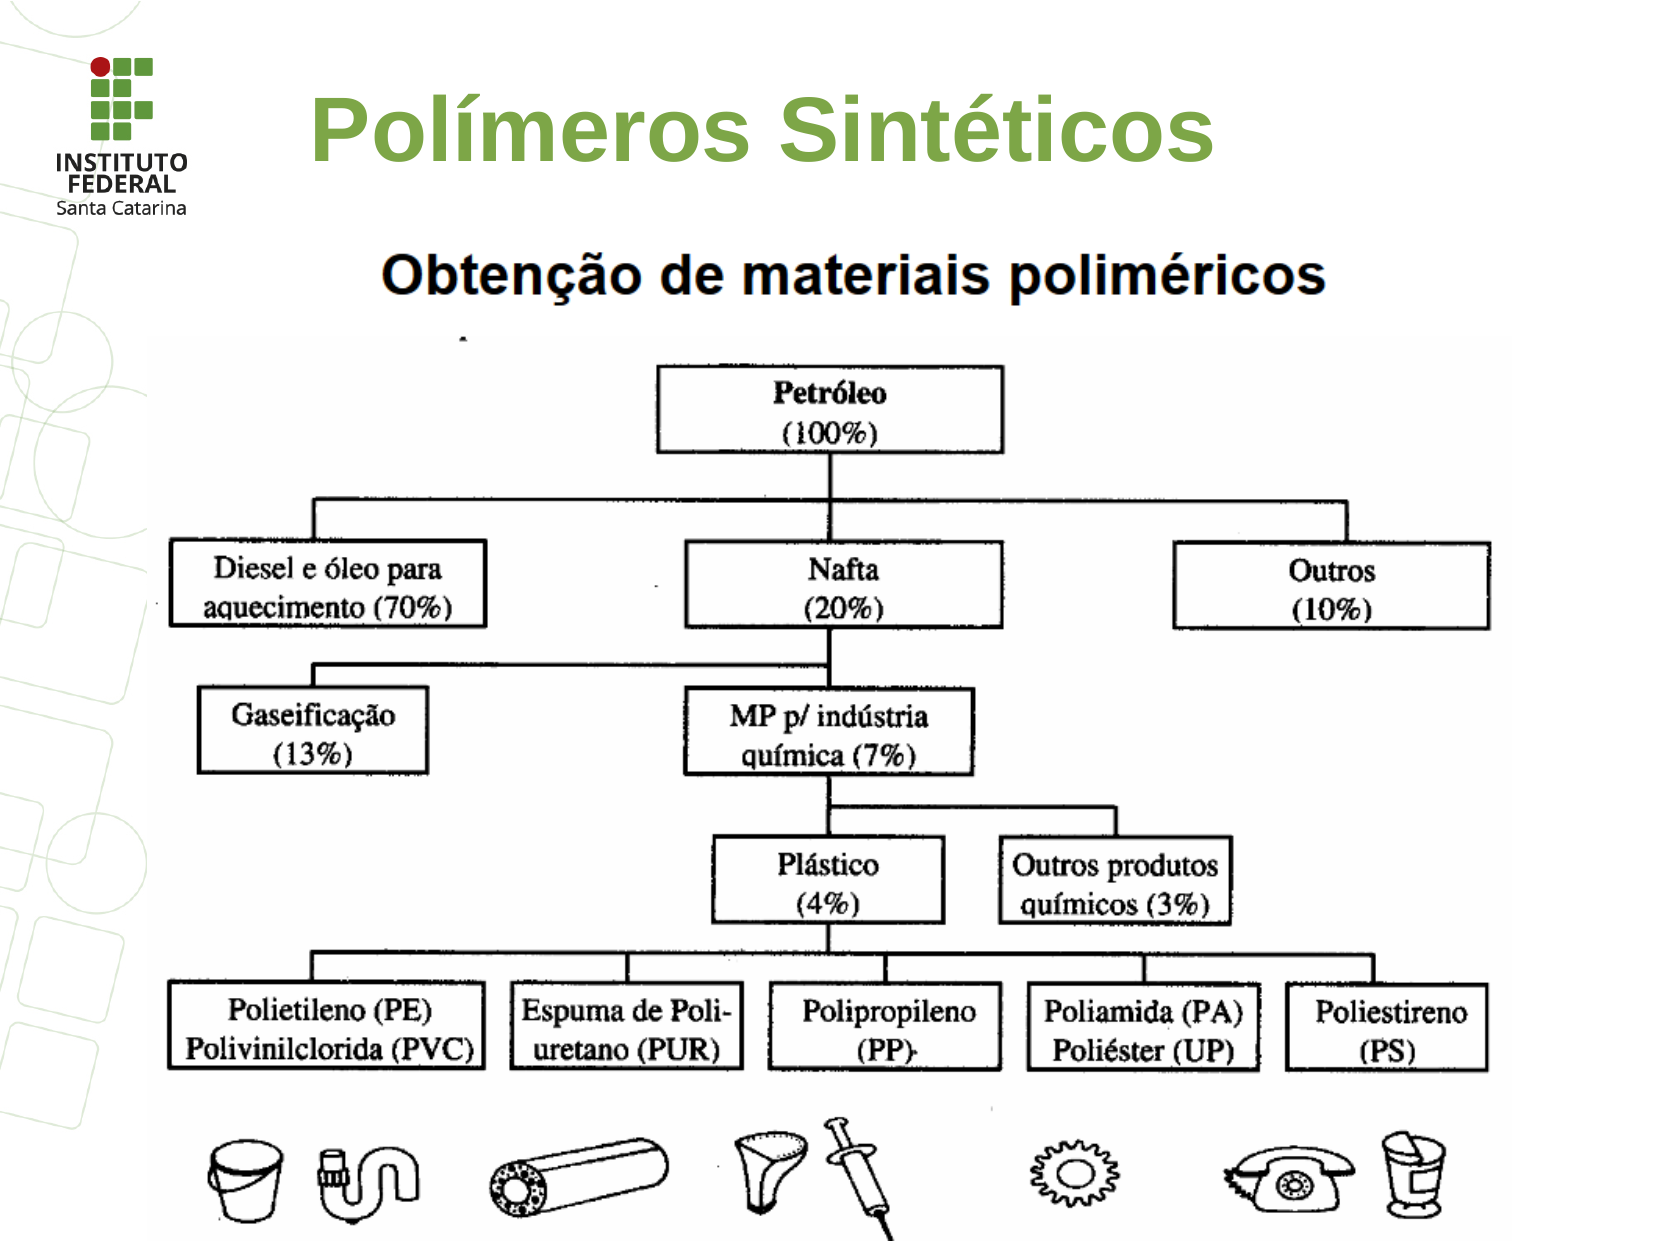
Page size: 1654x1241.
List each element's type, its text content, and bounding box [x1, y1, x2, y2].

picture [0, 1, 1654, 1241]
text_box Polímeros Sintéticos [295, 70, 1607, 189]
